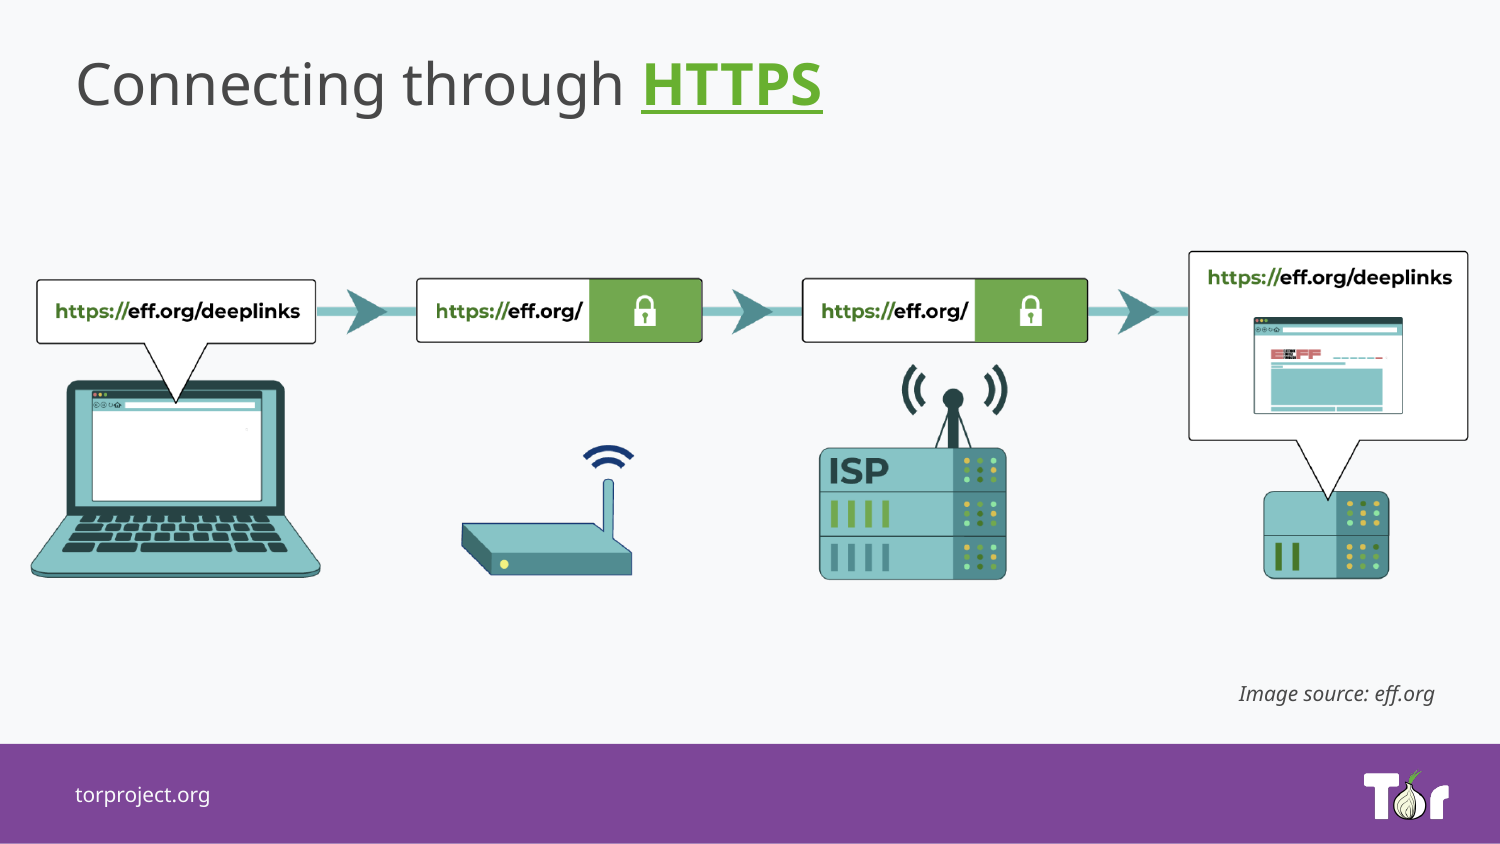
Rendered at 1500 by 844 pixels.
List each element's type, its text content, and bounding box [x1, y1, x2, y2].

picture [24, 0, 1475, 713]
title Image source: eff.org [75, 680, 1436, 713]
title Connecting through HTTPS [75, 46, 1436, 141]
picture [1364, 768, 1449, 820]
